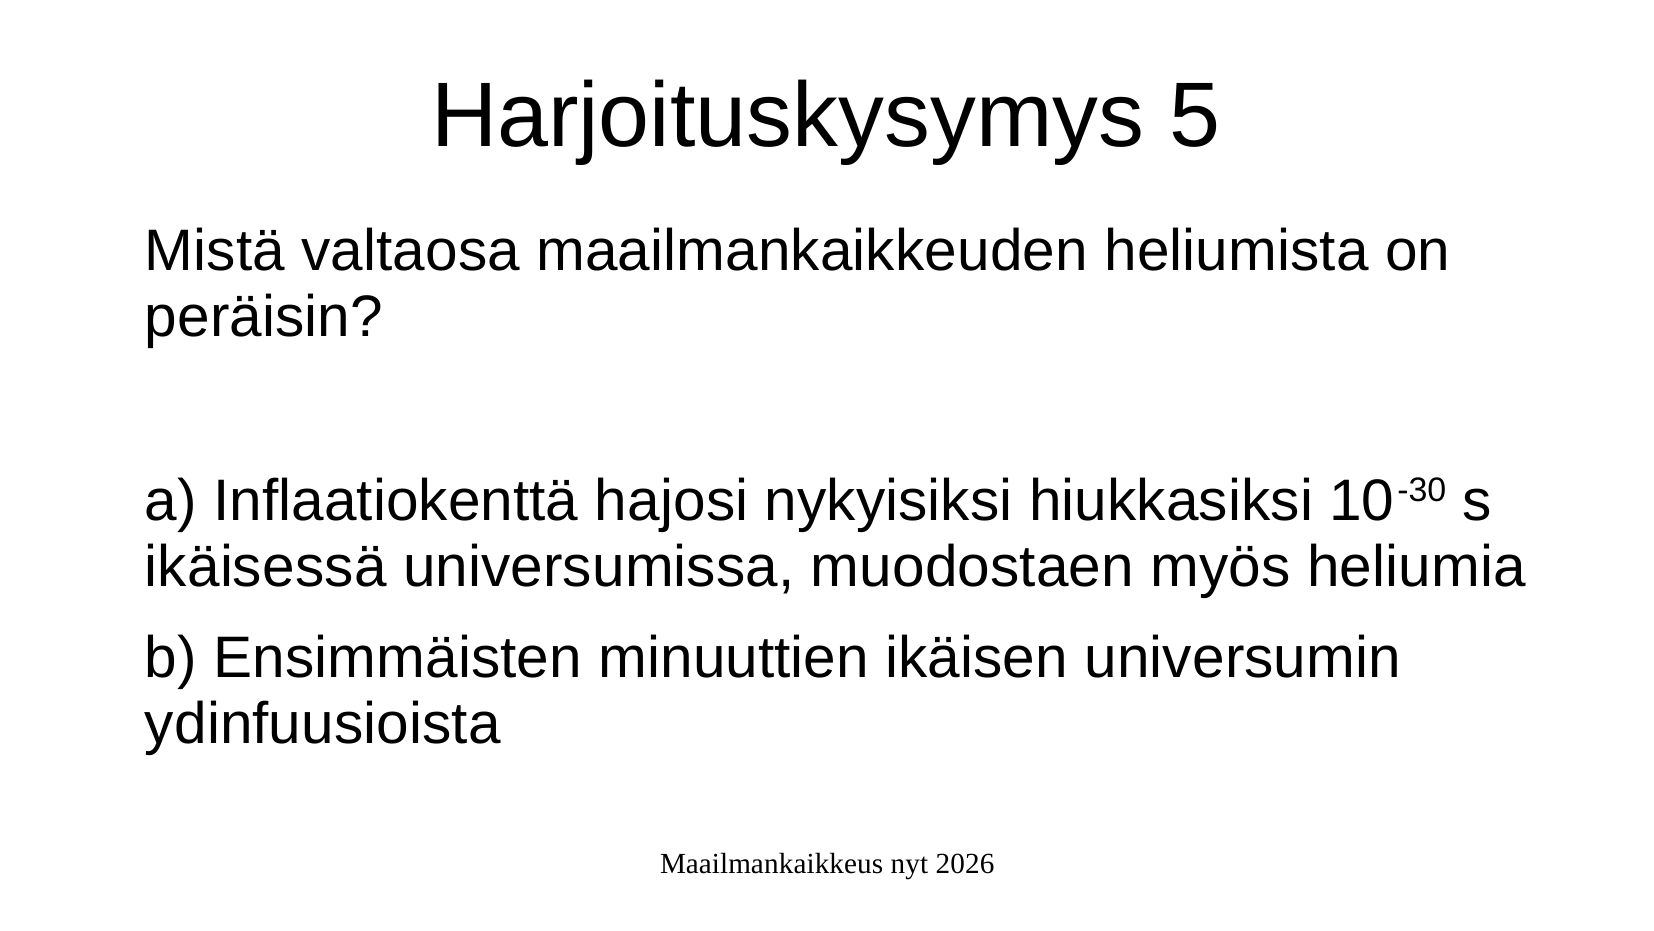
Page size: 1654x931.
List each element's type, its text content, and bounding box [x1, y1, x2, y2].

title Harjoituskysymys 5 [82, 37, 1571, 193]
list Mistä valtaosa maailmankaikkeuden heliumista on peräisin? a) Inflaatiokenttä hajosi nykyisiksi hiukkasiksi 10-30 s ikäisessä universumissa, muodostaen myös heliumia b) Ensimmäisten minuuttien ikäisen universumin ydinfuusioista [82, 217, 1571, 758]
